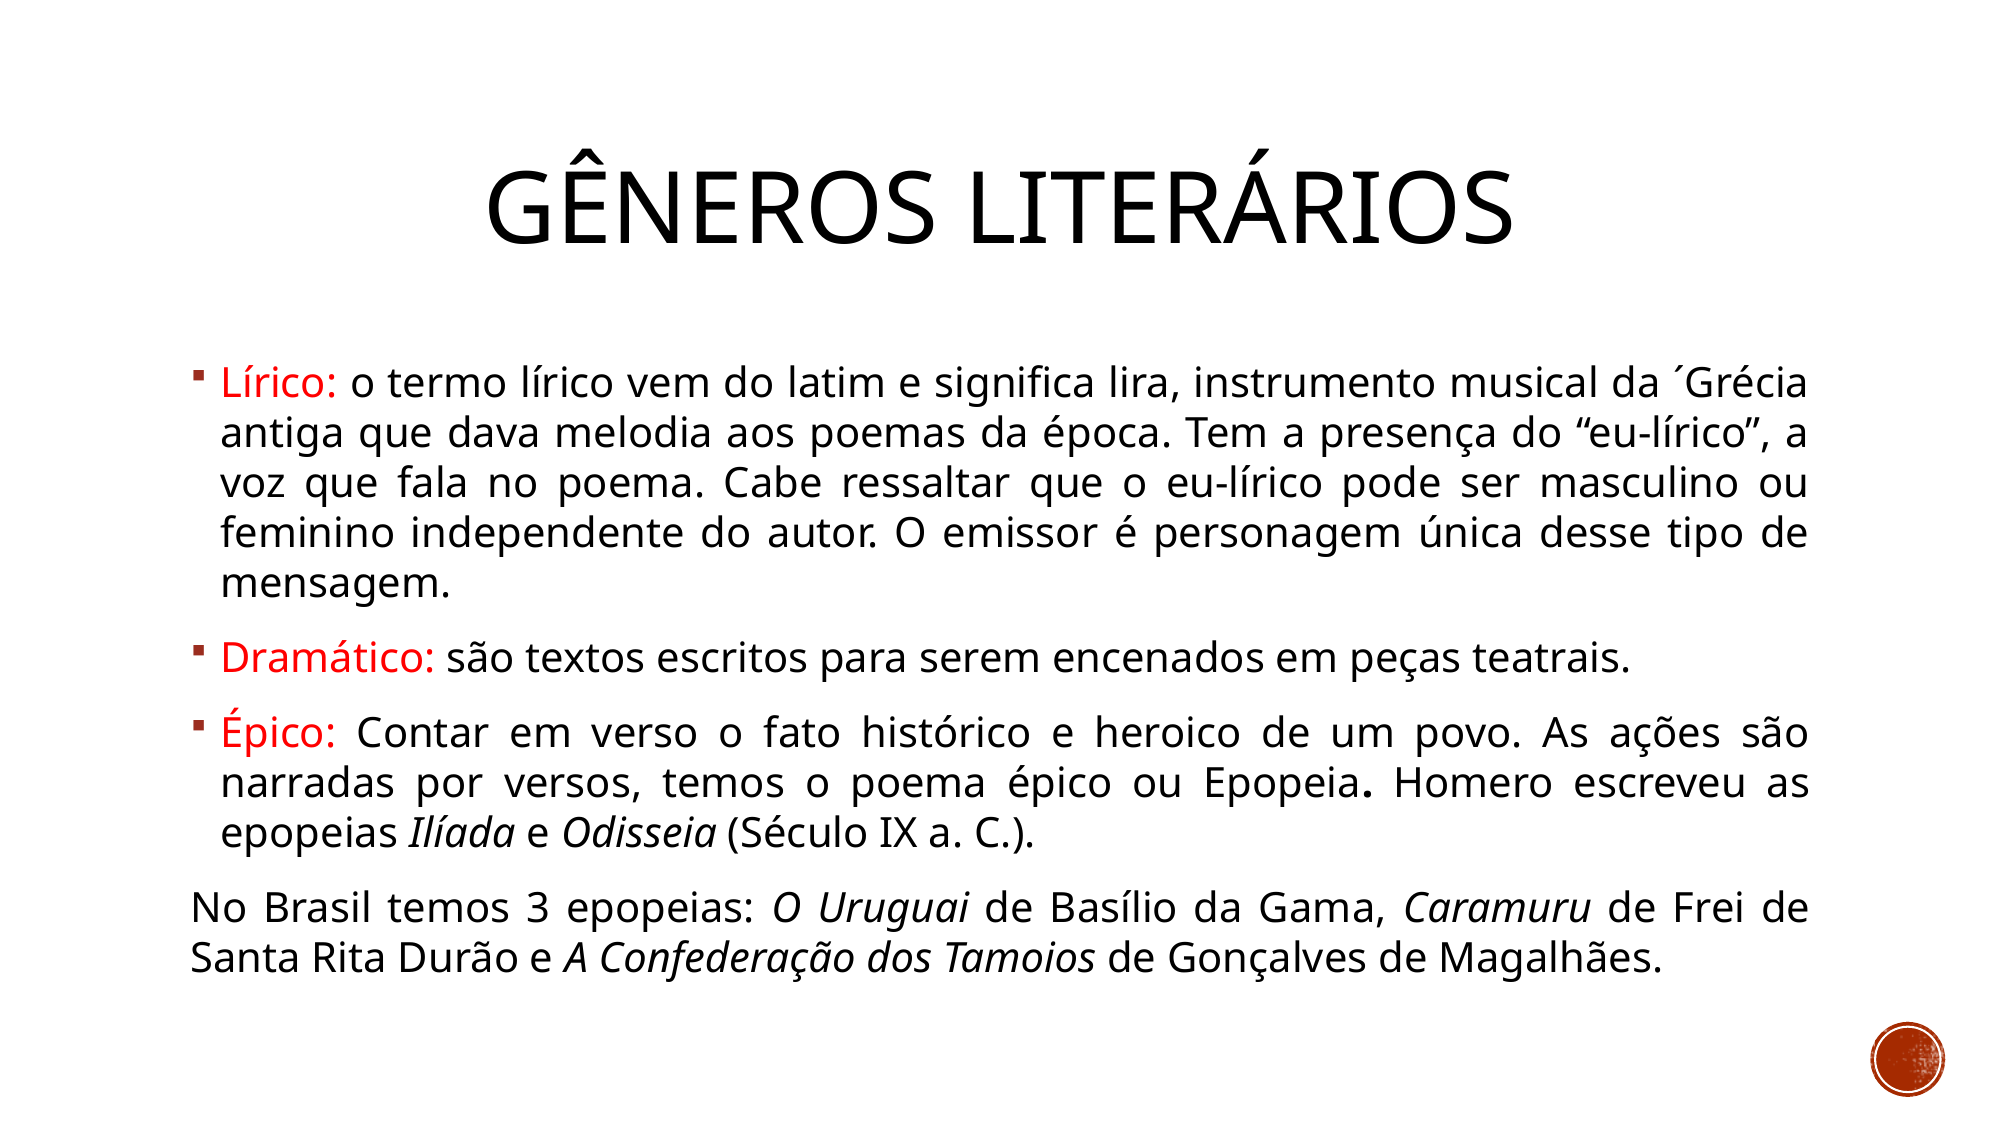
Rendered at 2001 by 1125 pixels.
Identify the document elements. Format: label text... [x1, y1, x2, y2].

title GÊNEROS LITERÁRIOS [175, 79, 1826, 344]
picture [1870, 1021, 1946, 1097]
list Lírico: o termo lírico vem do latim e significa lira, instrumento musical da ´Grécia antiga que dava melodia aos poemas da época. Tem a presença do “eu-lírico”, a voz que fala no poema. Cabe ressaltar que o eu-lírico pode ser masculino ou feminino independente do autor. O emissor é personagem única desse tipo de mensagem. Dramático: são textos escritos para serem encenados em peças teatrais. Épico: Contar em verso o fato histórico e heroico de um povo. As ações são narradas por versos, temos o poema épico ou Epopeia. Homero escreveu as epopeias Ilíada e Odisseia (Século IX a. C.). No Brasil temos 3 epopeias: O Uruguai de Basílio da Gama, Caramuru de Frei de Santa Rita Durão e A Confederação dos Tamoios de Gonçalves de Magalhães. [175, 348, 1826, 1013]
